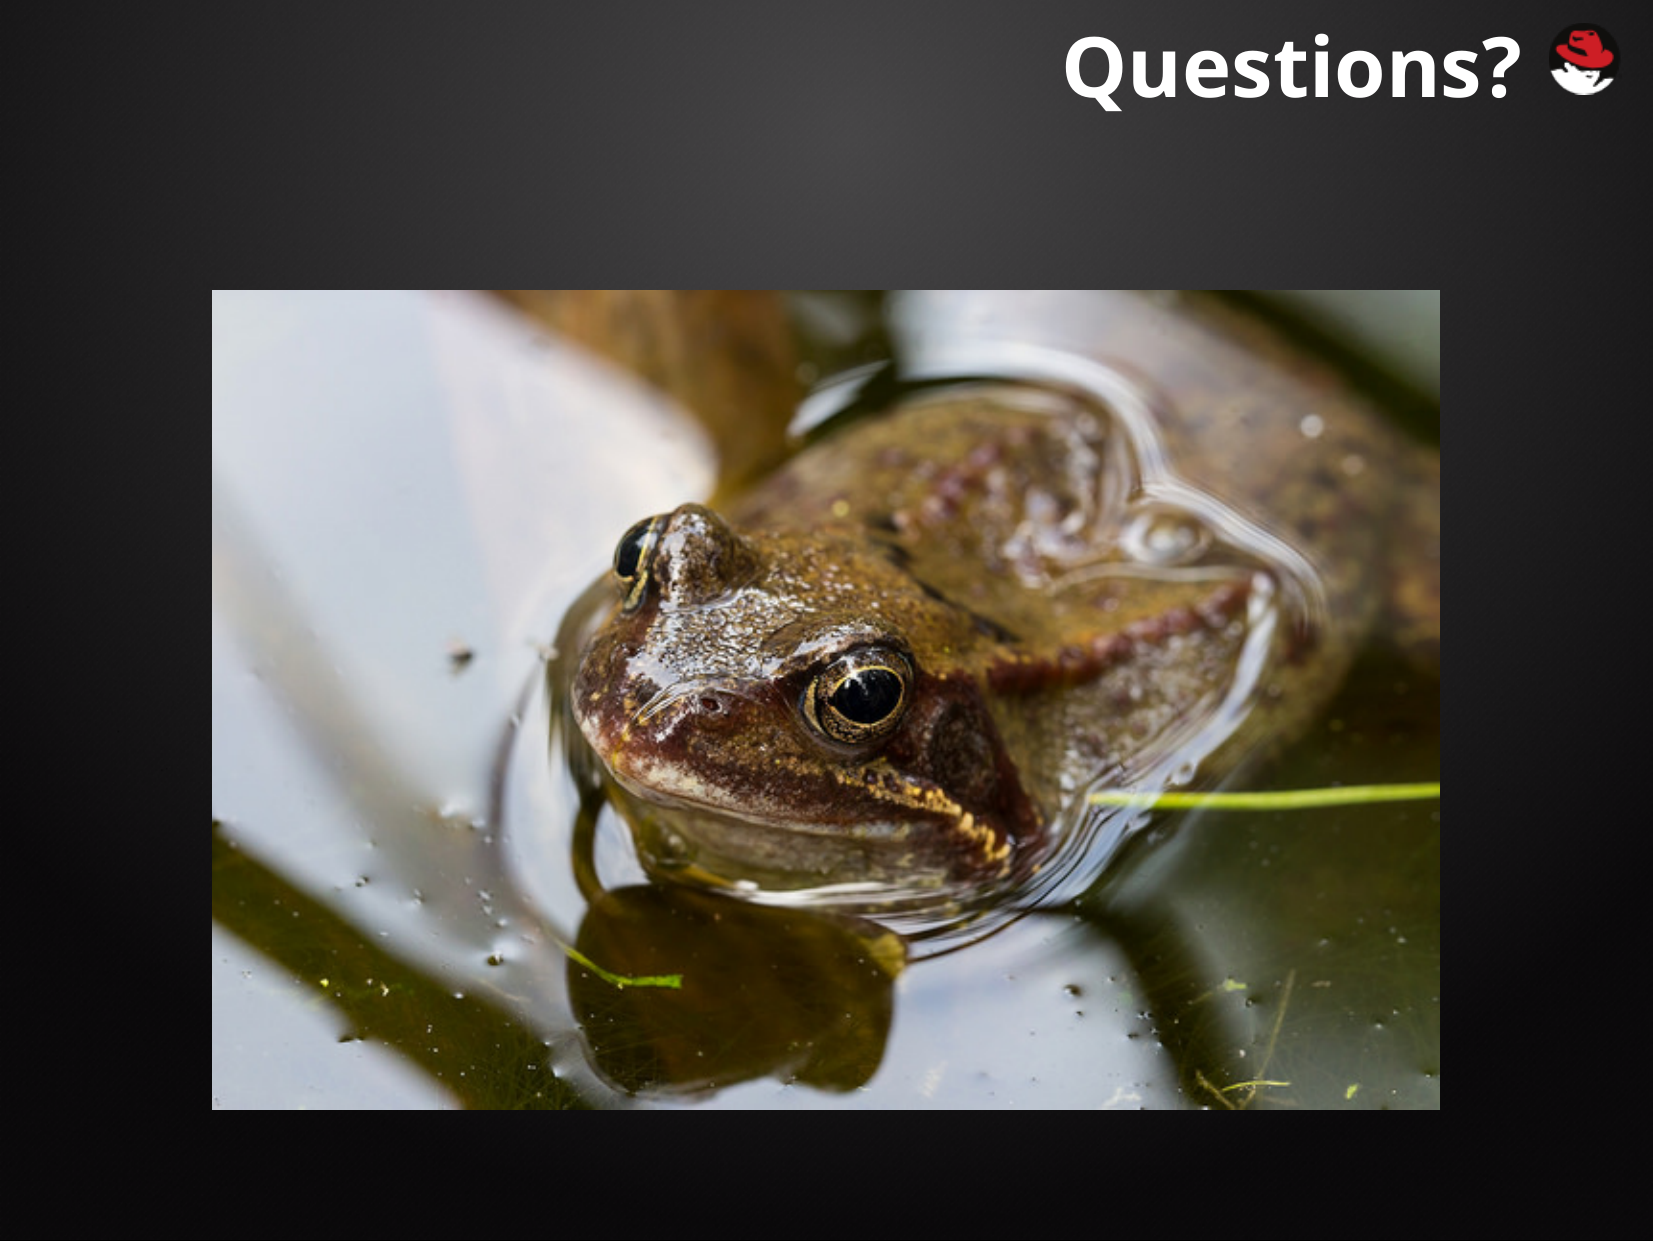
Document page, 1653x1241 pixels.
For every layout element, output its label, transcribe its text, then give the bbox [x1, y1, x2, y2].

title Questions? [87, 10, 1523, 111]
picture [0, 0, 1653, 1240]
